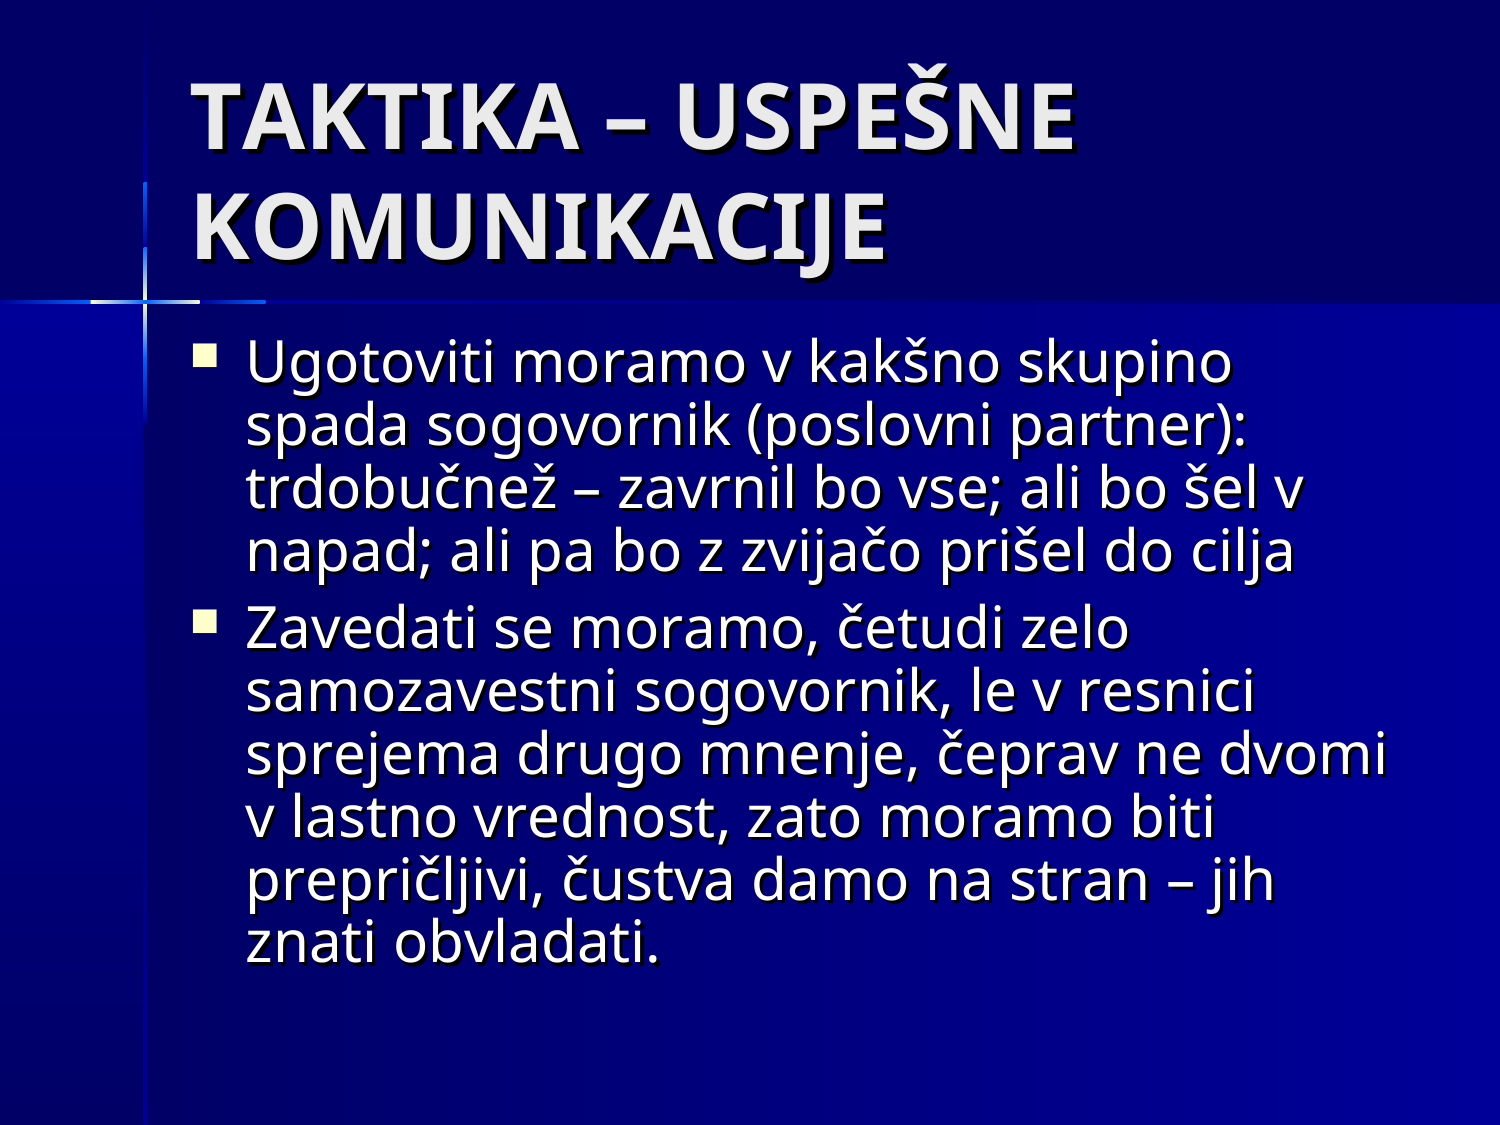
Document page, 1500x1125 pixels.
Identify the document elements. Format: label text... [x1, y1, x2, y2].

title TAKTIKA – USPEŠNE KOMUNIKACIJE [174, 49, 1413, 286]
list Ugotoviti moramo v kakšno skupino spada sogovornik (poslovni partner): trdobučnež – zavrnil bo vse; ali bo šel v napad; ali pa bo z zvijačo prišel do cilja Zavedati se moramo, četudi zelo samozavestni sogovornik, le v resnici sprejema drugo mnenje, čeprav ne dvomi v lastno vrednost, zato moramo biti prepričljivi, čustva damo na stran – jih znati obvladati. [174, 324, 1413, 1001]
